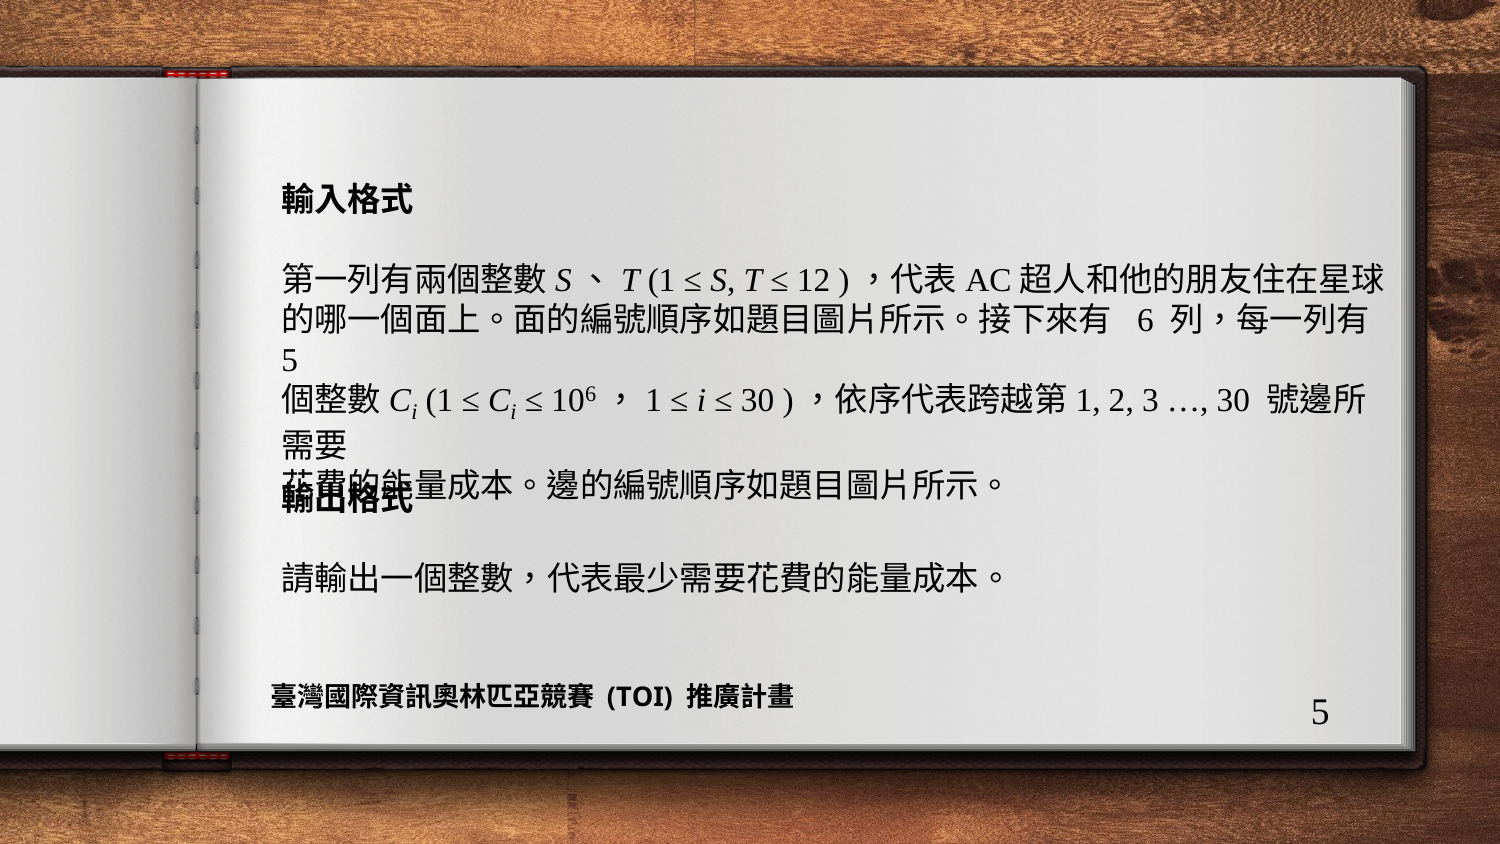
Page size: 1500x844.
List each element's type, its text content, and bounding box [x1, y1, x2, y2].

text_box 輸出格式 請輸出一個整數，代表最少需要花費的能量成本。 [266, 469, 1368, 604]
text_box [1295, 672, 1386, 737]
text_box 輸入格式 第一列有兩個整數S、T (1 ≤ S, T ≤ 12 )，代表AC超人和他的朋友住在星球 的哪一個面上。面的編號順序如題目圖片所示。接下來有 6 列，每一列有 5 個整數Ci (1 ≤ Ci ≤ 106，1 ≤ i ≤ 30 )，依序代表跨越第1, 2, 3 …, 30 號邊所需要 花費的能量成本。邊的編號順序如題目圖片所示。 [266, 171, 1404, 511]
